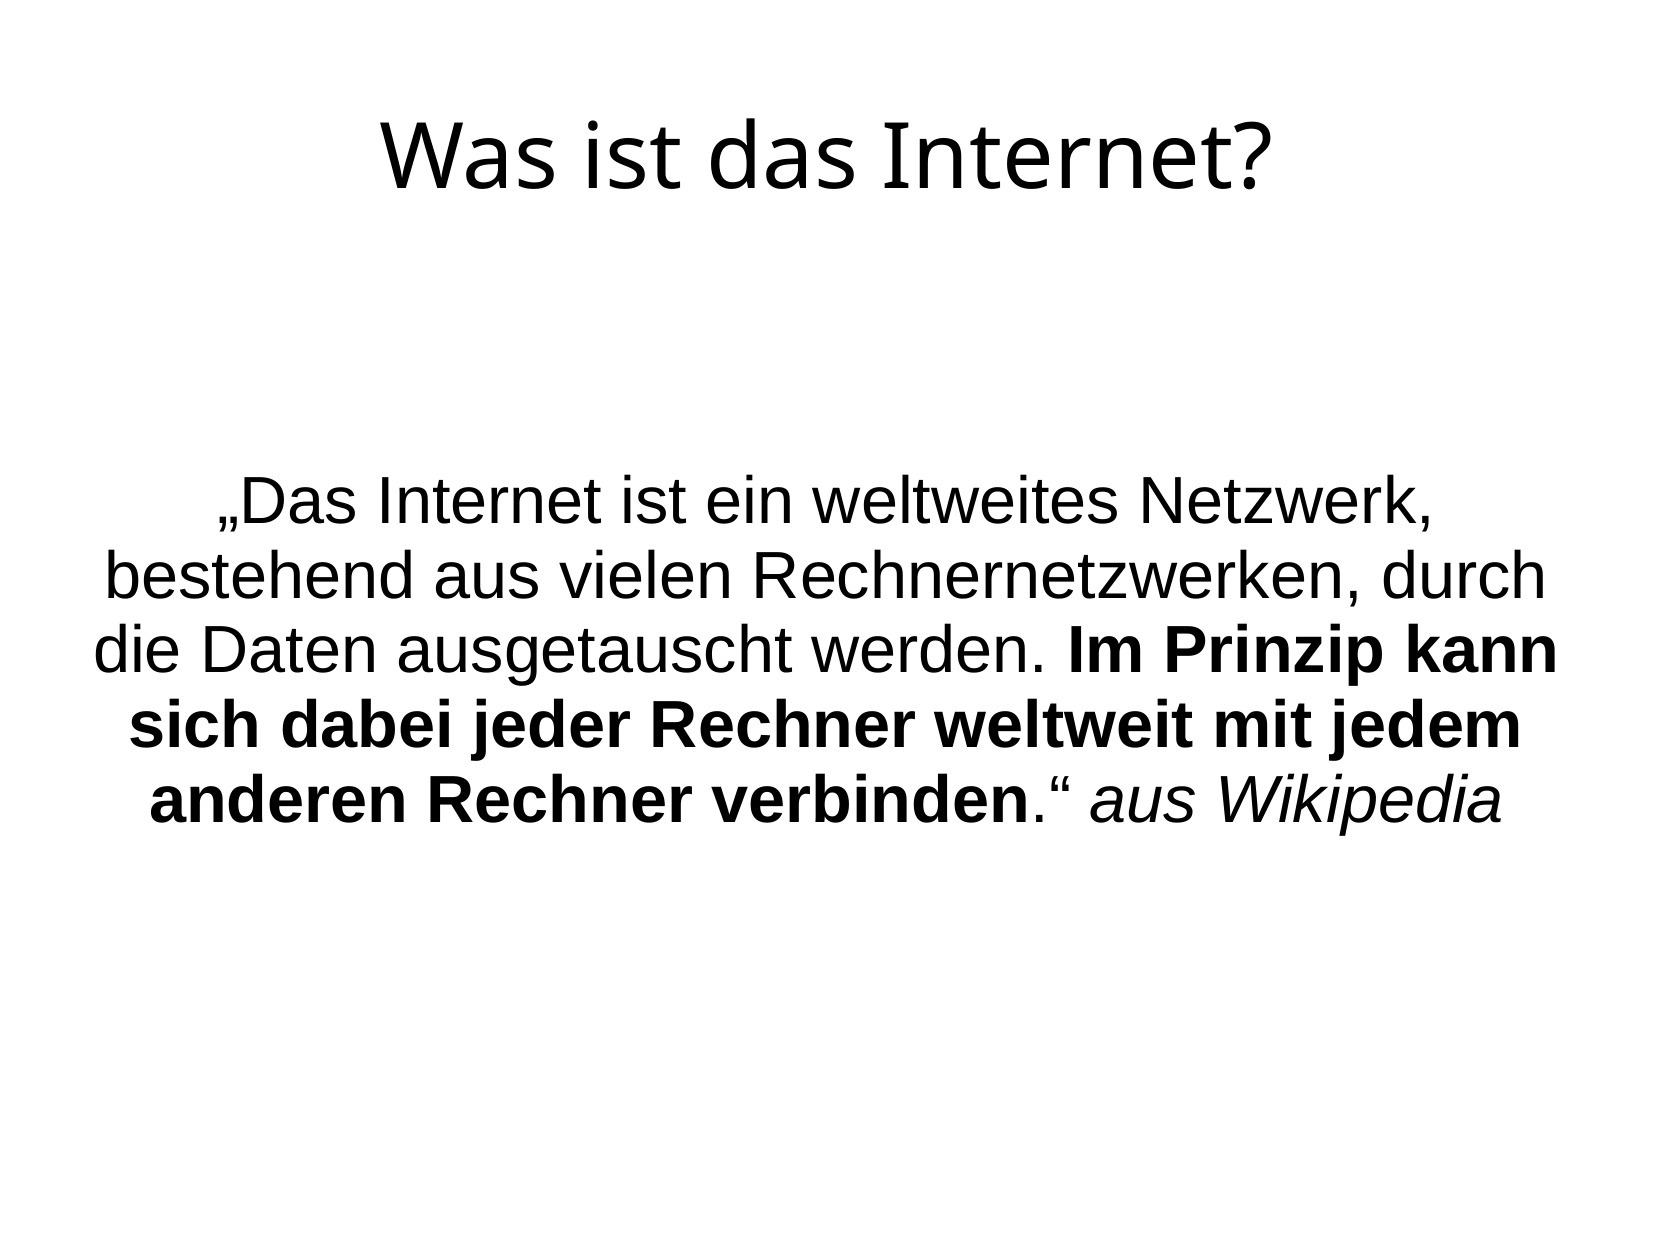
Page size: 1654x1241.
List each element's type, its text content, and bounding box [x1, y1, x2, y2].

title Was ist das Internet? [82, 49, 1571, 257]
subtitle „Das Internet ist ein weltweites Netzwerk, bestehend aus vielen Rechnernetzwerken, durch die Daten ausgetauscht werden. Im Prinzip kann sich dabei jeder Rechner weltweit mit jedem anderen Rechner verbinden.“ aus Wikipedia [82, 290, 1571, 1010]
